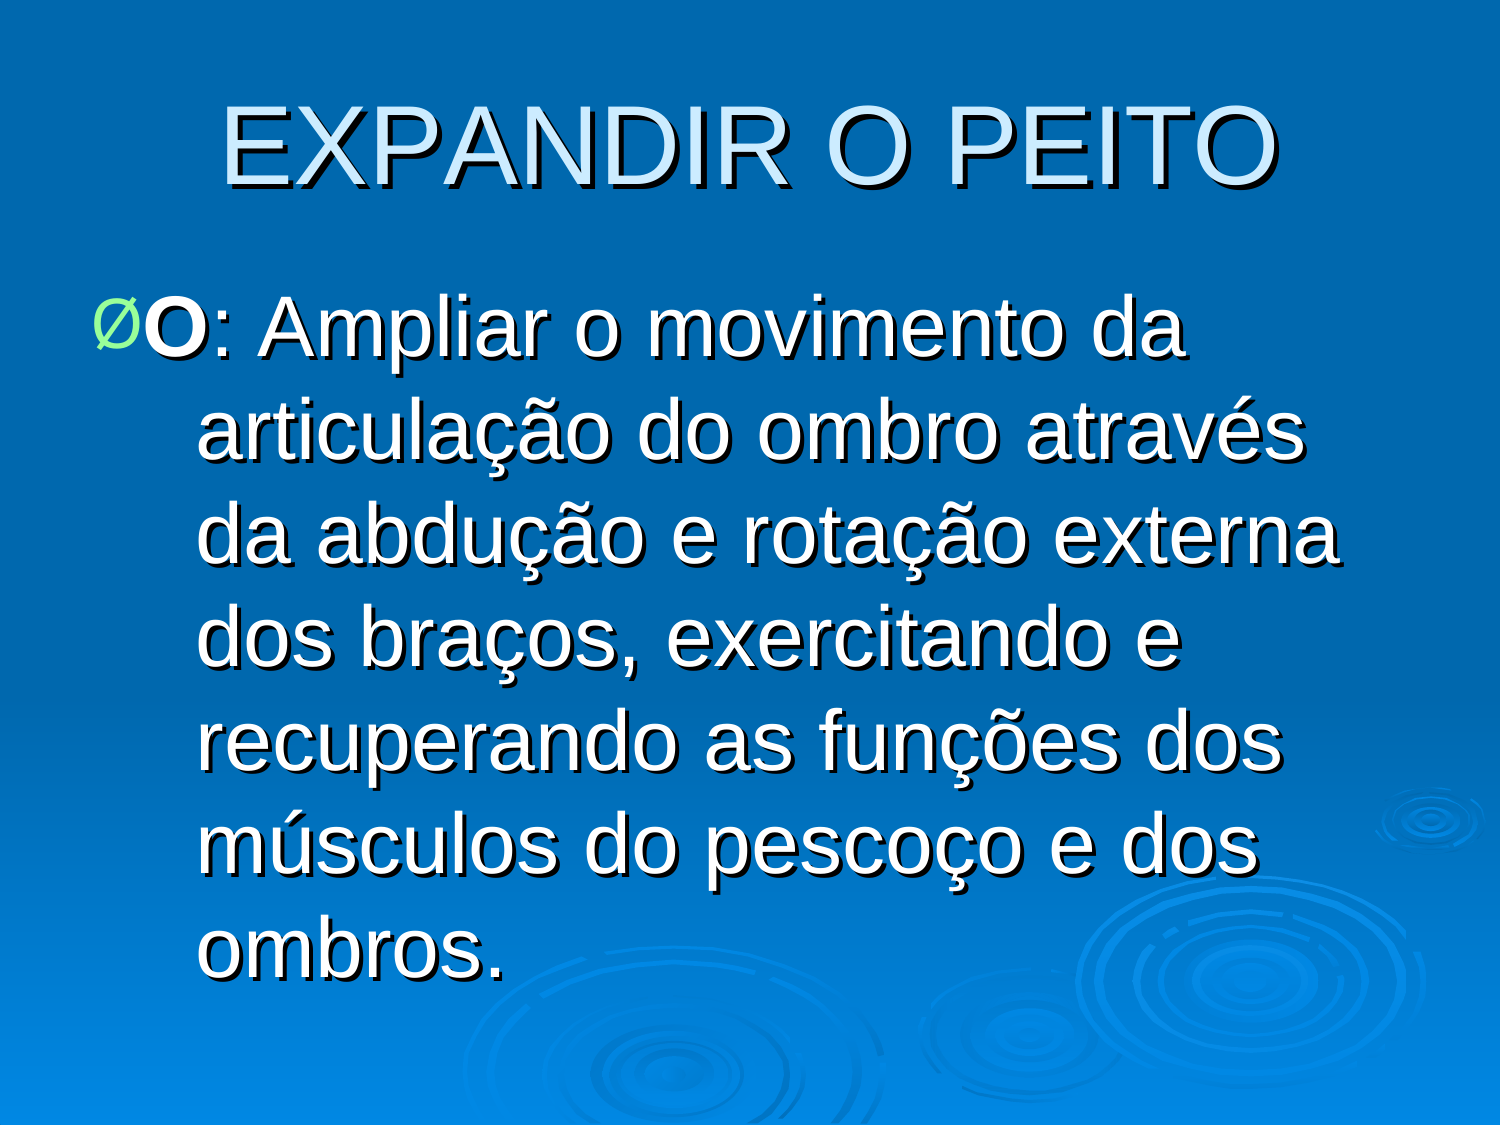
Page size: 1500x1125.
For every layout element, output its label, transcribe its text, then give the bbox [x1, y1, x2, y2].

title EXPANDIR O PEITO [75, 45, 1426, 233]
list O: Ampliar o movimento da articulação do ombro através da abdução e rotação externa dos braços, exercitando e recuperando as funções dos músculos do pescoço e dos ombros. [75, 262, 1426, 1005]
